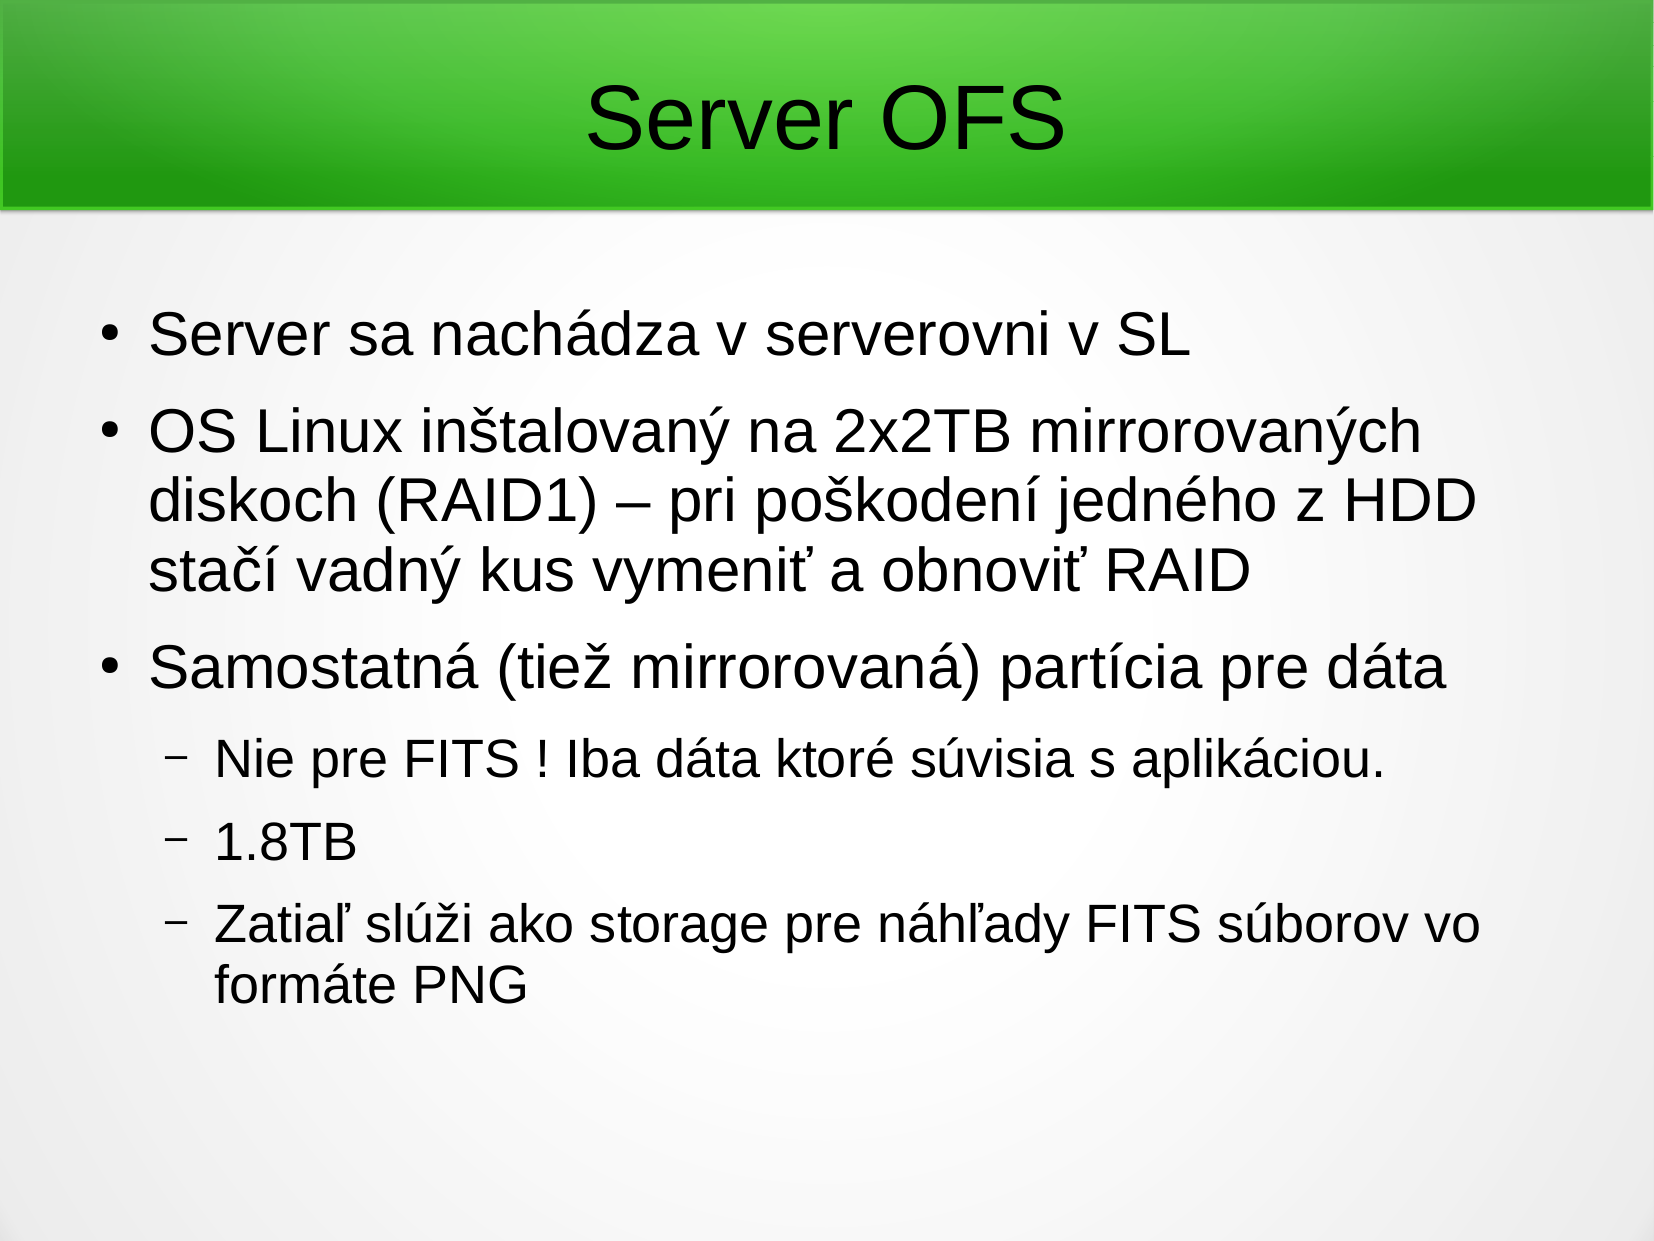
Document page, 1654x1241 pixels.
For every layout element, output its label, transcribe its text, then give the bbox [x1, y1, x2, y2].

list Server sa nachádza v serverovni v SL OS Linux inštalovaný na 2x2TB mirrorovaných diskoch (RAID1) – pri poškodení jedného z HDD stačí vadný kus vymeniť a obnoviť RAID Samostatná (tiež mirrorovaná) partícia pre dáta Nie pre FITS ! Iba dáta ktoré súvisia s aplikáciou. 1.8TB Zatiaľ slúži ako storage pre náhľady FITS súborov vo formáte PNG [82, 299, 1571, 1019]
title Server OFS [82, 47, 1571, 189]
